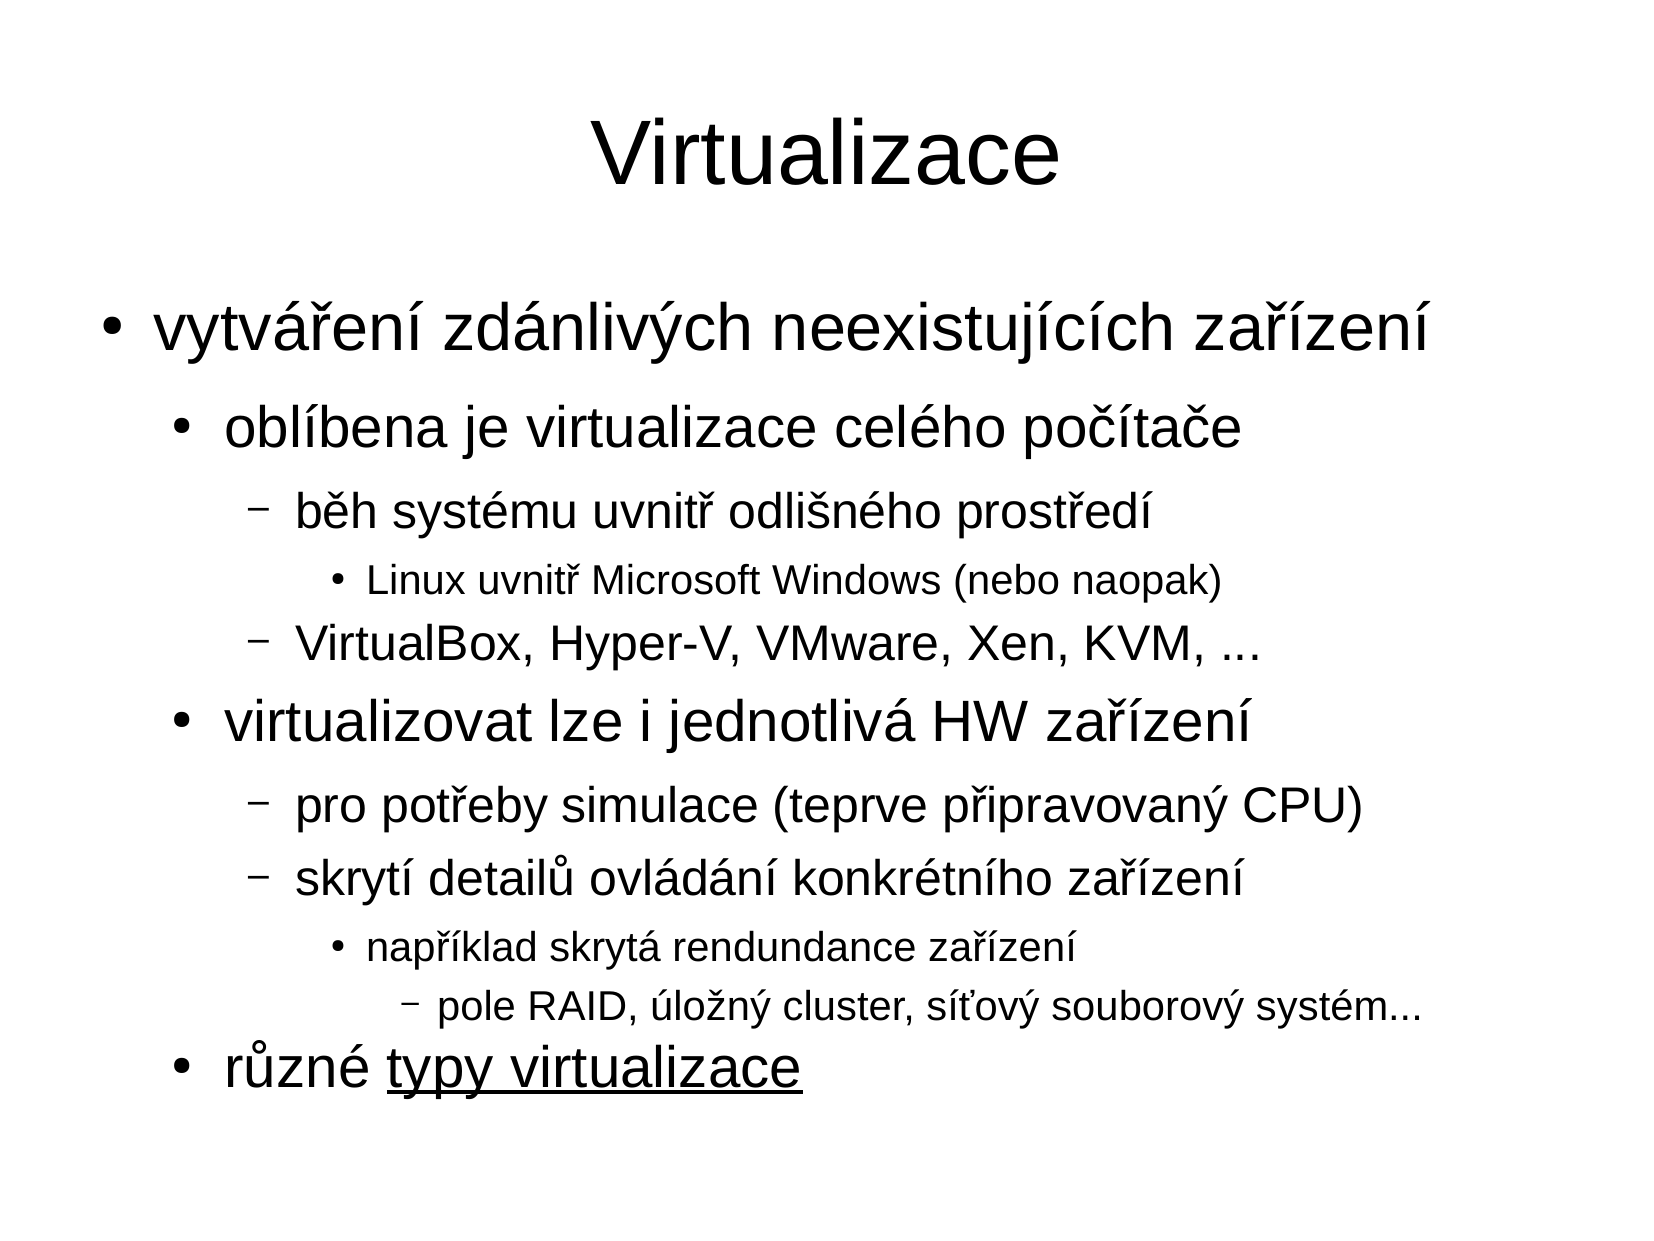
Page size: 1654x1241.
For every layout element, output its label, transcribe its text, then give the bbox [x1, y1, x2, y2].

list vytváření zdánlivých neexistujících zařízení oblíbena je virtualizace celého počítače běh systému uvnitř odlišného prostředí Linux uvnitř Microsoft Windows (nebo naopak) VirtualBox, Hyper-V, VMware, Xen, KVM, ... virtualizovat lze i jednotlivá HW zařízení pro potřeby simulace (teprve připravovaný CPU) skrytí detailů ovládání konkrétního zařízení například skrytá rendundance zařízení pole RAID, úložný cluster, síťový souborový systém... různé typy virtualizace [82, 290, 1571, 1109]
title Virtualizace [82, 49, 1571, 257]
